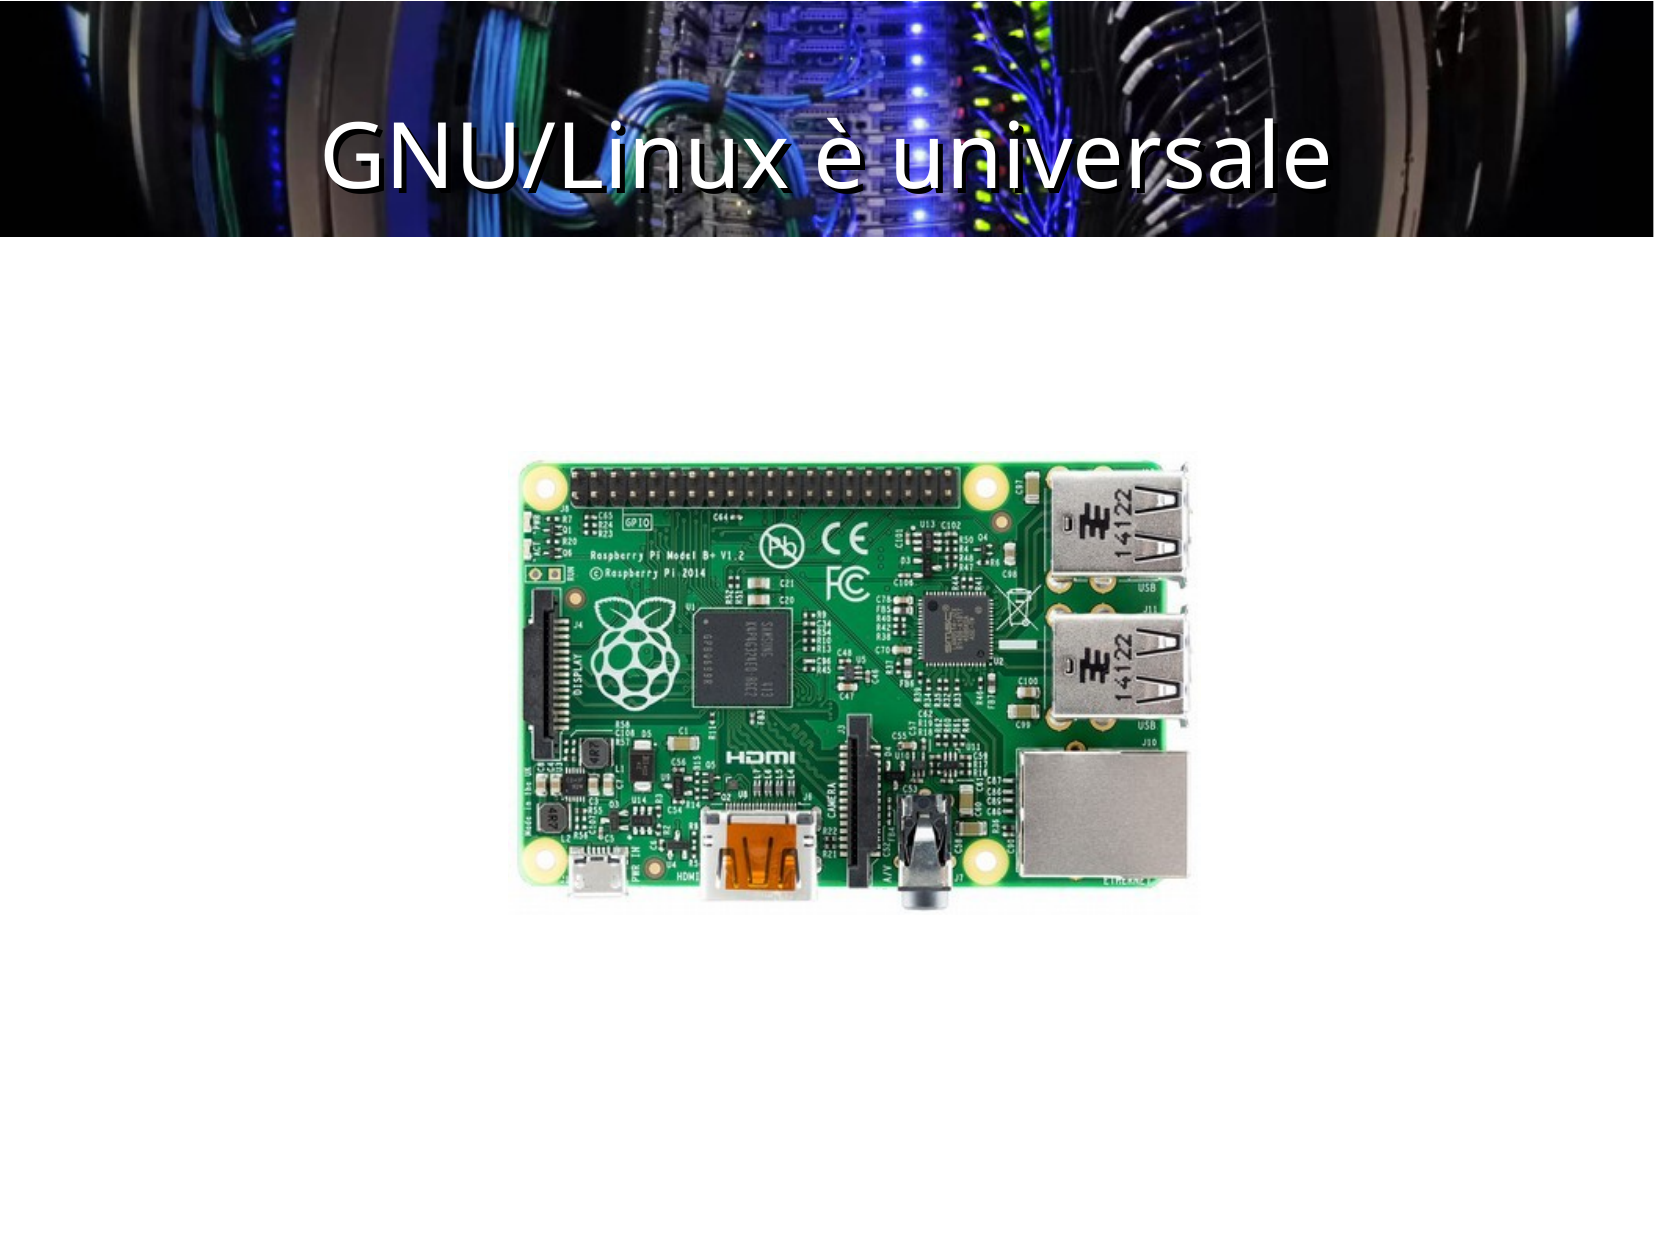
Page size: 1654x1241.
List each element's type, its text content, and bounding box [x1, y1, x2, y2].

title GNU/Linux è universale [82, 49, 1571, 257]
picture [508, 451, 1201, 916]
picture [0, 1, 1654, 237]
